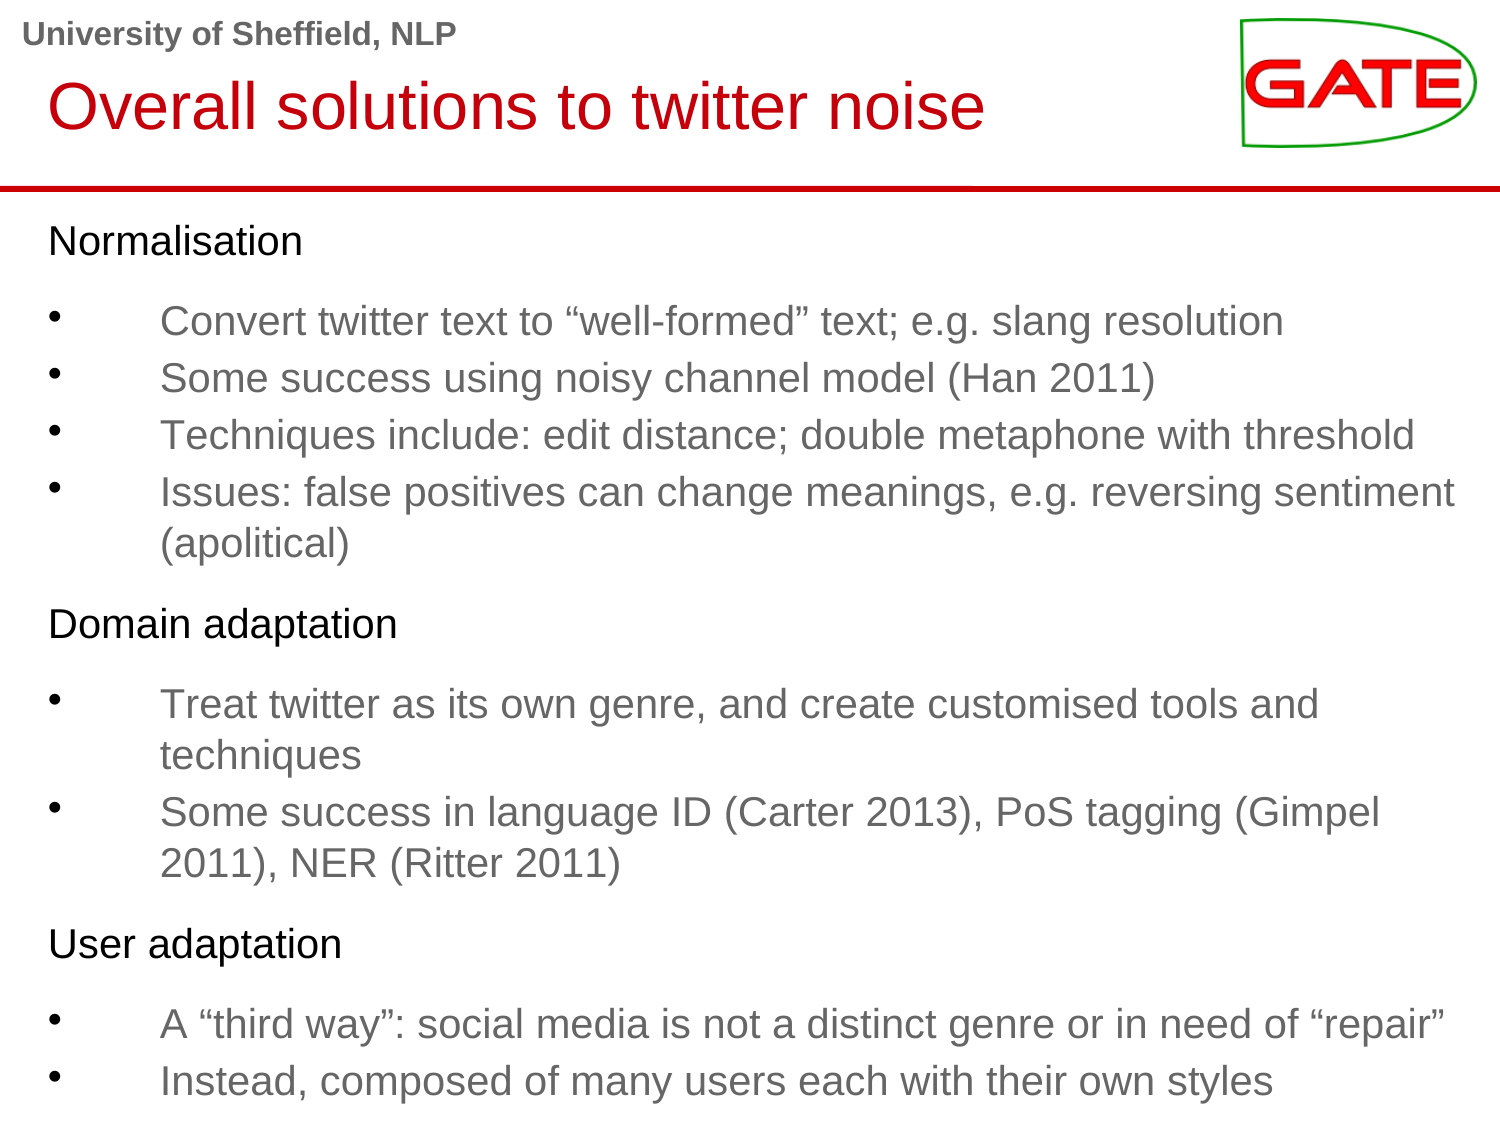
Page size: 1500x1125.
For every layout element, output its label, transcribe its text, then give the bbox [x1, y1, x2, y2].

picture [1240, 18, 1477, 148]
text_box Overall solutions to twitter noise [47, 47, 1267, 168]
text_box Normalisation Convert twitter text to “well-formed” text; e.g. slang resolution Some success using noisy channel model (Han 2011) Techniques include: edit distance; double metaphone with threshold Issues: false positives can change meanings, e.g. reversing sentiment (apolitical) Domain adaptation Treat twitter as its own genre, and create customised tools and techniques Some success in language ID (Carter 2013), PoS tagging (Gimpel 2011), NER (Ritter 2011) User adaptation A “third way”: social media is not a distinct genre or in need of “repair” Instead, composed of many users each with their own styles [47, 212, 1500, 1064]
